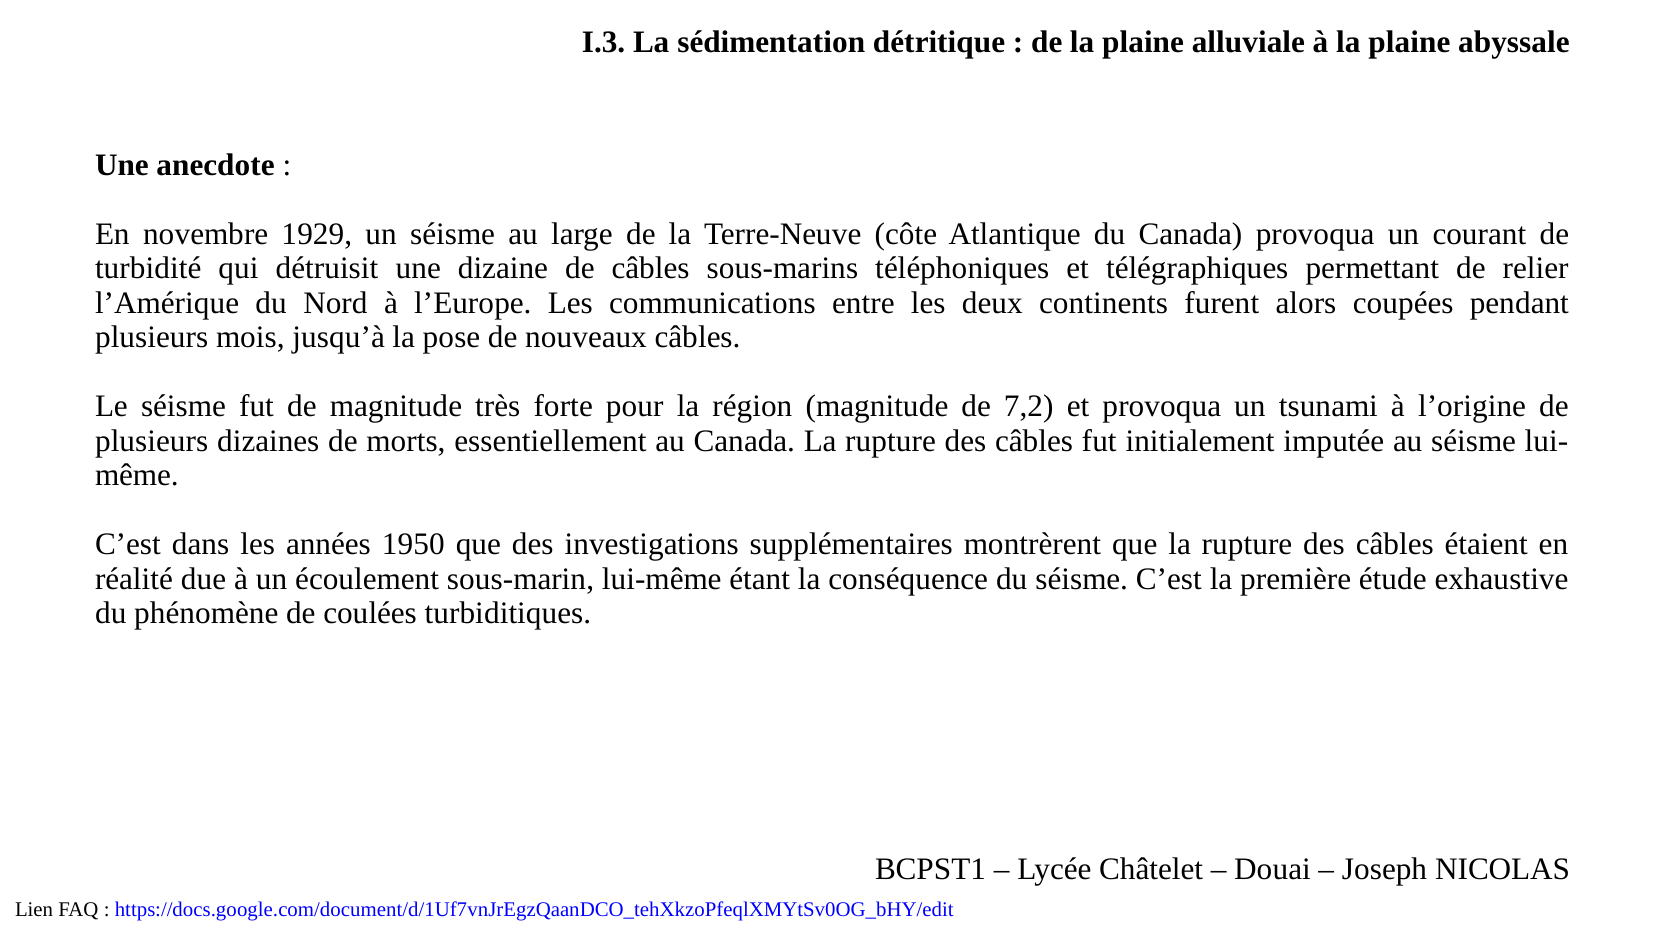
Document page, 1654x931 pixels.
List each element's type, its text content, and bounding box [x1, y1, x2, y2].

text_box I.3. La sédimentation détritique : de la plaine alluviale à la plaine abyssale [496, 5, 1571, 78]
text_box Lien FAQ : https://docs.google.com/document/d/1Uf7vnJrEgzQaanDCO_tehXkzoPfeqlXMYtSv0OG_bHY/edit [0, 897, 993, 931]
text_box Une anecdote : En novembre 1929, un séisme au large de la Terre-Neuve (côte Atlantique du Canada) provoqua un courant de turbidité qui détruisit une dizaine de câbles sous-marins téléphoniques et télégraphiques permettant de relier l’Amérique du Nord à l’Europe. Les communications entre les deux continents furent alors coupées pendant plusieurs mois, jusqu’à la pose de nouveaux câbles. Le séisme fut de magnitude très forte pour la région (magnitude de 7,2) et provoqua un tsunami à l’origine de plusieurs dizaines de morts, essentiellement au Canada. La rupture des câbles fut initialement imputée au séisme lui-même. C’est dans les années 1950 que des investigations supplémentaires montrèrent que la rupture des câbles étaient en réalité due à un écoulement sous-marin, lui-même étant la conséquence du séisme. C’est la première étude exhaustive du phénomène de coulées turbiditiques. [95, 147, 1571, 638]
text_box BCPST1 – Lycée Châtelet – Douai – Joseph NICOLAS [637, 832, 1571, 905]
